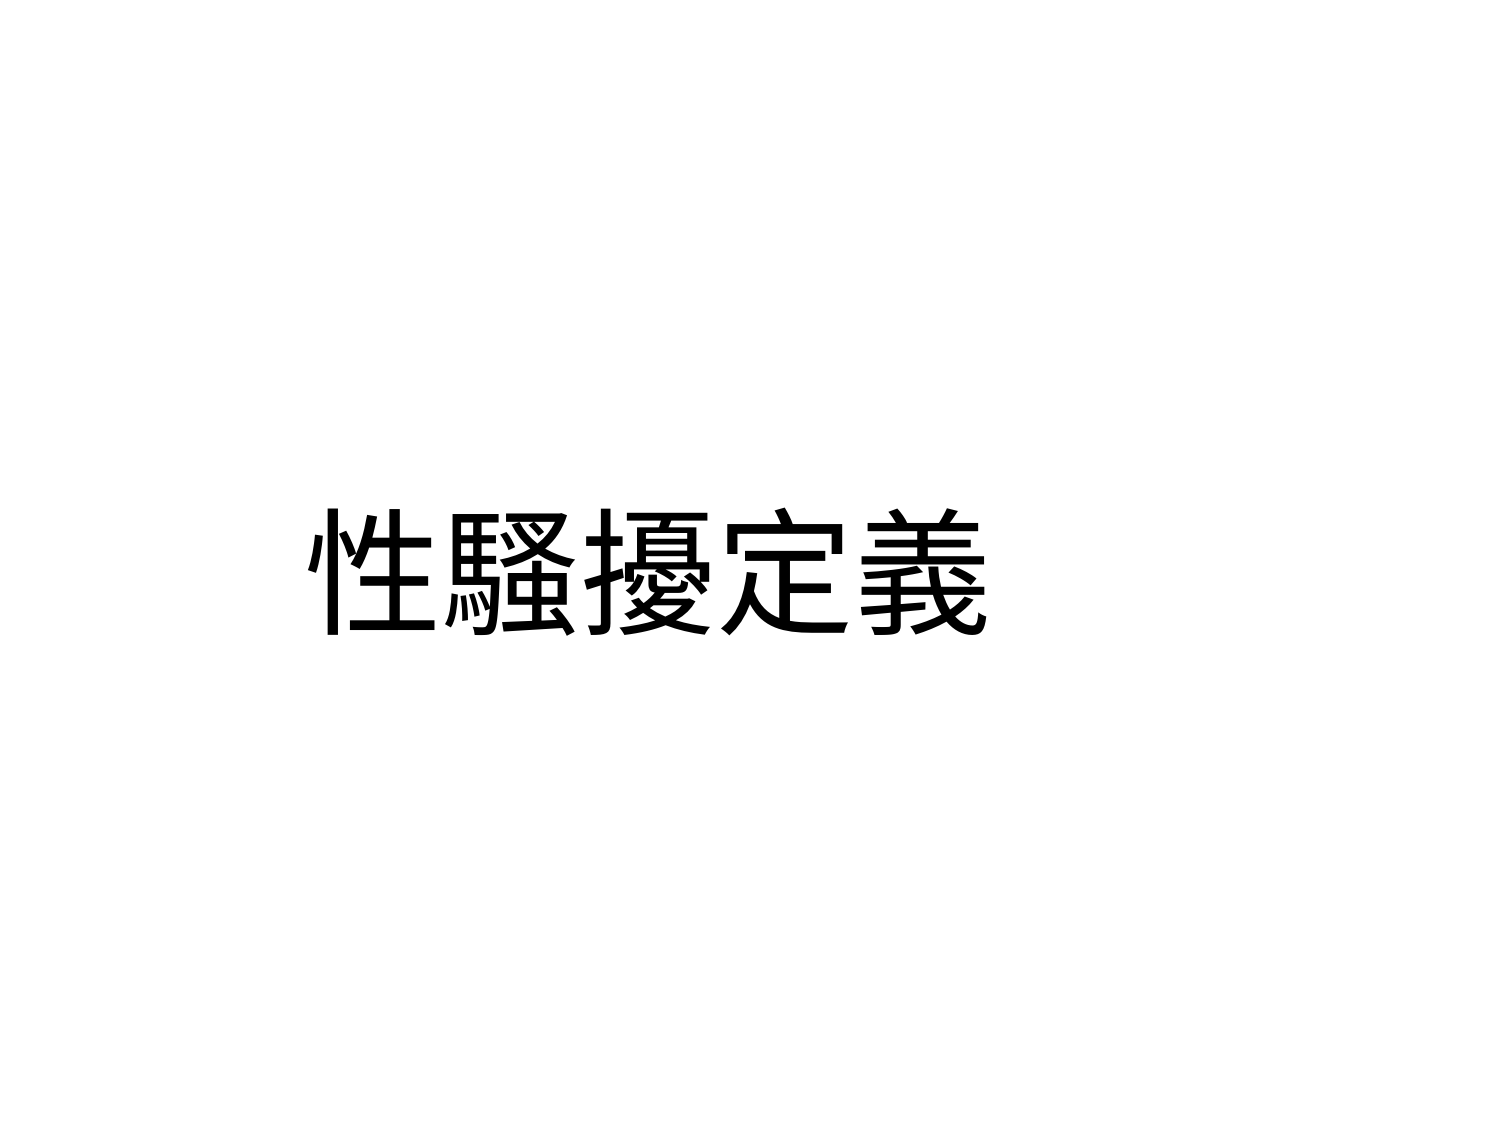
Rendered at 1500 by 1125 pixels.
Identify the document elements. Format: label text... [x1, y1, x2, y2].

list 性騷擾定義 [289, 479, 1177, 804]
